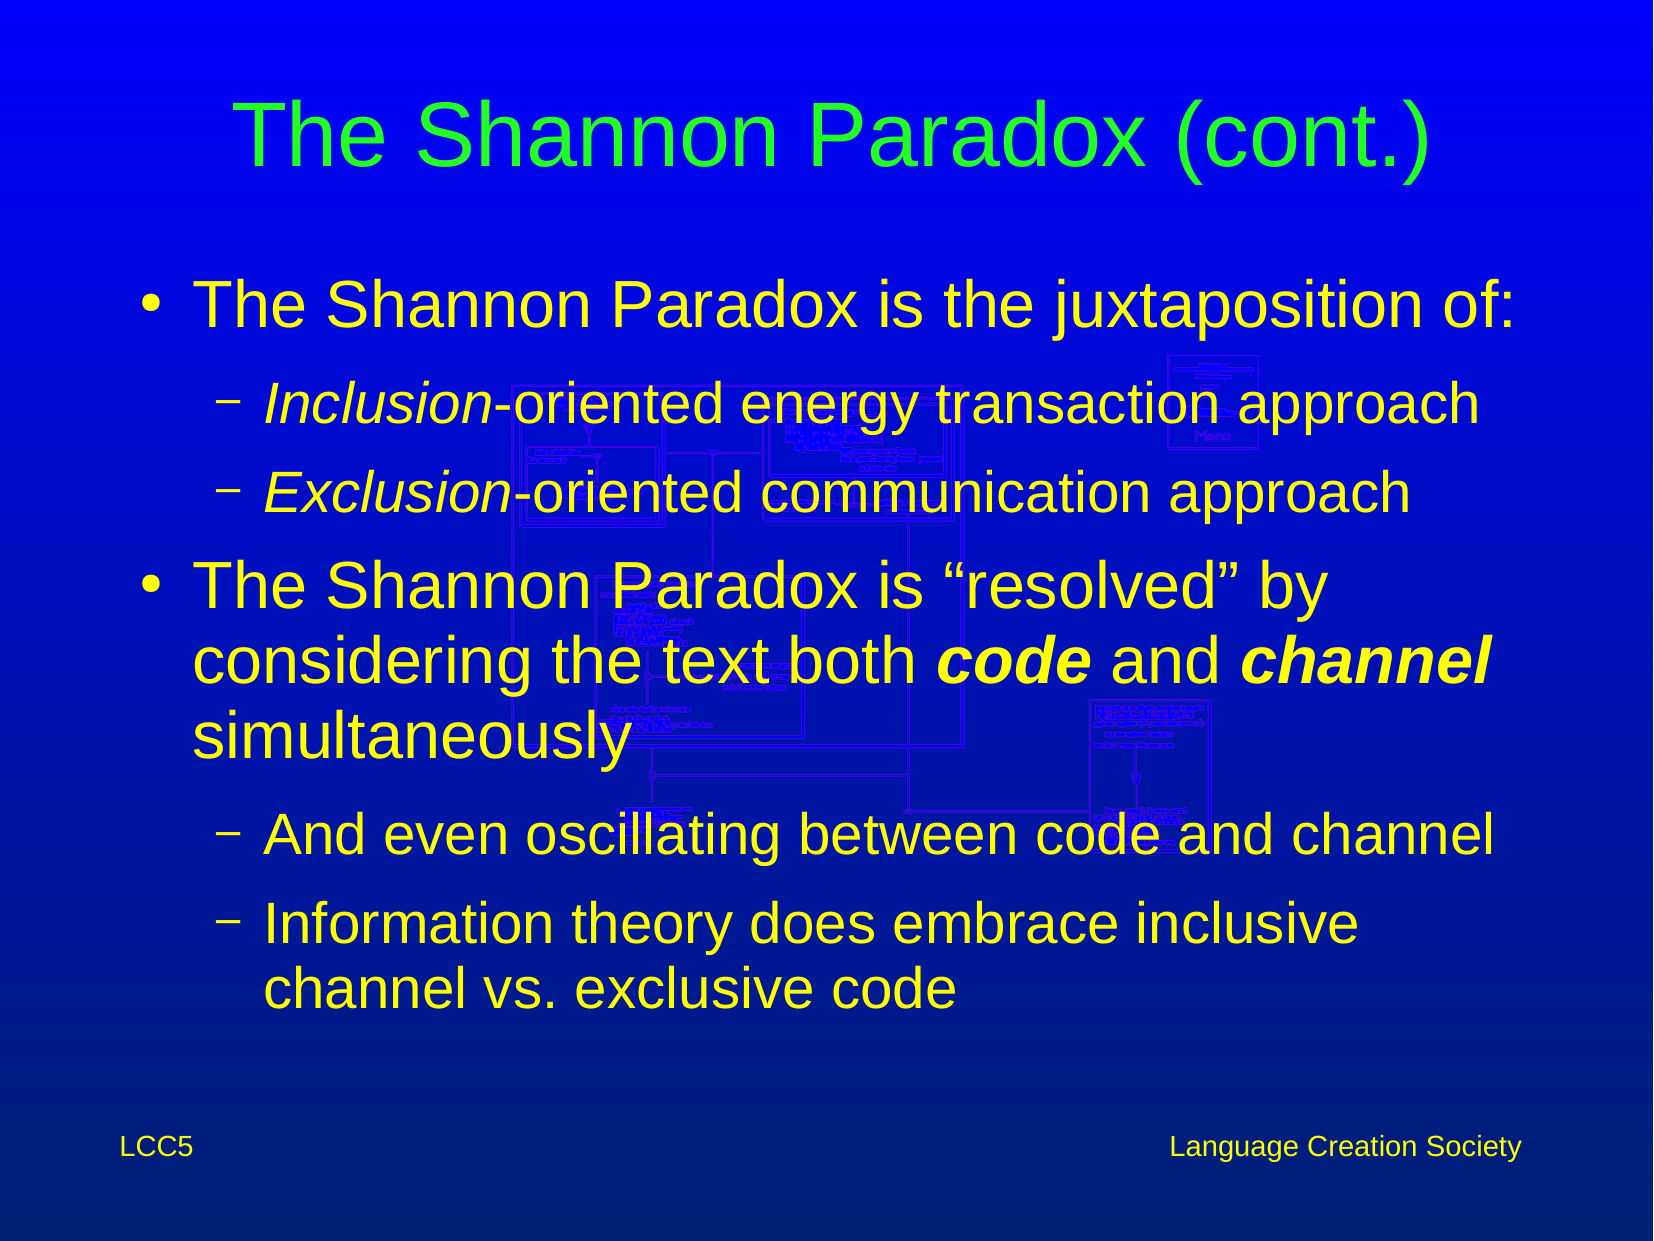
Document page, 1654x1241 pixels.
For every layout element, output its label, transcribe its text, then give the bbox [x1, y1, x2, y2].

title The Shannon Paradox (cont.) [126, 31, 1539, 239]
list The Shannon Paradox is the juxtaposition of: Inclusion-oriented energy transaction approach Exclusion-oriented communication approach The Shannon Paradox is “resolved” by considering the text both code and channel simultaneously And even oscillating between code and channel Information theory does embrace inclusive channel vs. exclusive code [121, 266, 1534, 1121]
